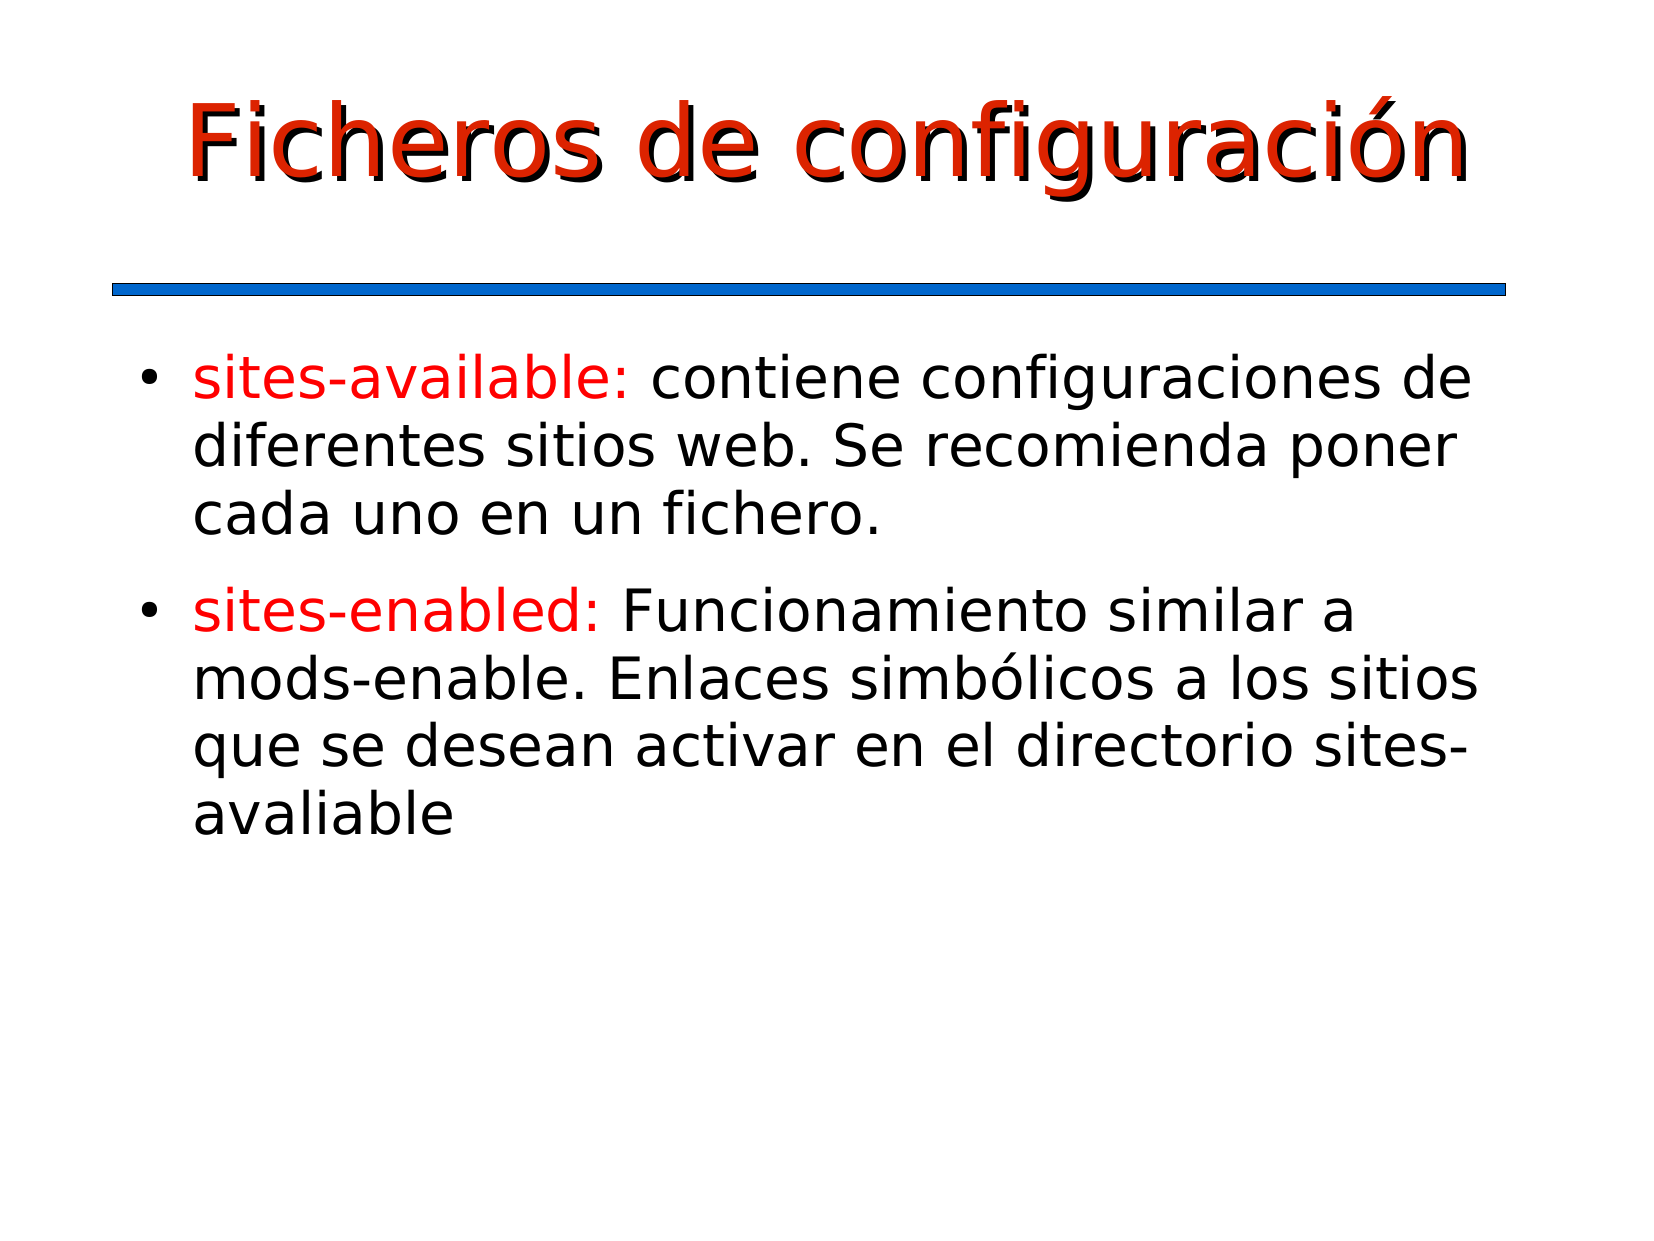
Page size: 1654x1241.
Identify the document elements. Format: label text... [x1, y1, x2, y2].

list sites-available: contiene configuraciones de diferentes sitios web. Se recomienda poner cada uno en un fichero. sites-enabled: Funcionamiento similar a mods-enable. Enlaces simbólicos a los sitios que se desean activar en el directorio sites-avaliable [121, 344, 1534, 1127]
title Ficheros de configuración [121, 37, 1534, 246]
